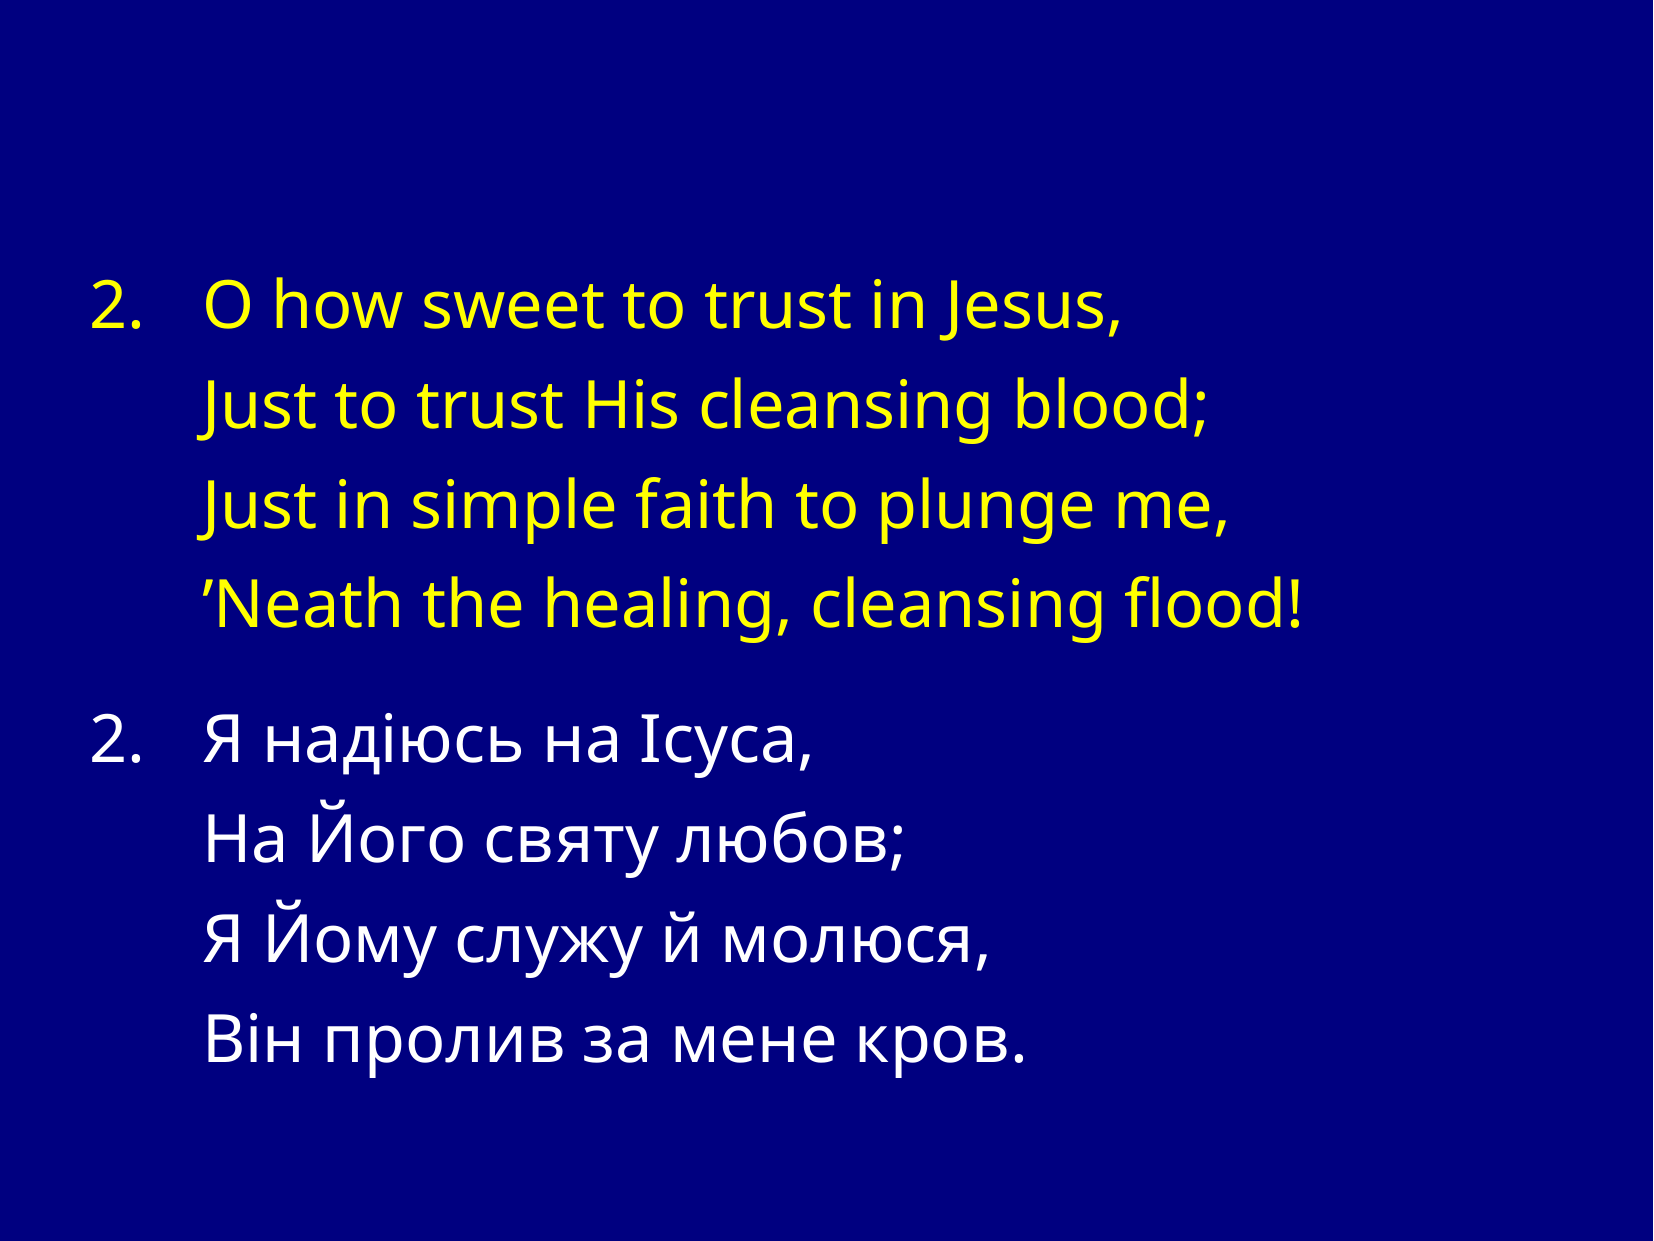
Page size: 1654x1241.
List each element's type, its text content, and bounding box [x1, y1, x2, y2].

text_box 2. O how sweet to trust in Jesus, Just to trust His cleansing blood; Just in simple faith to plunge me, ’Neath the healing, cleansing flood! [75, 150, 1576, 638]
text_box 2. Я надіюсь на Ісуса, На Його святу любов; Я Йому служу й молюся, Він пролив за мене кров. [75, 675, 1576, 1163]
